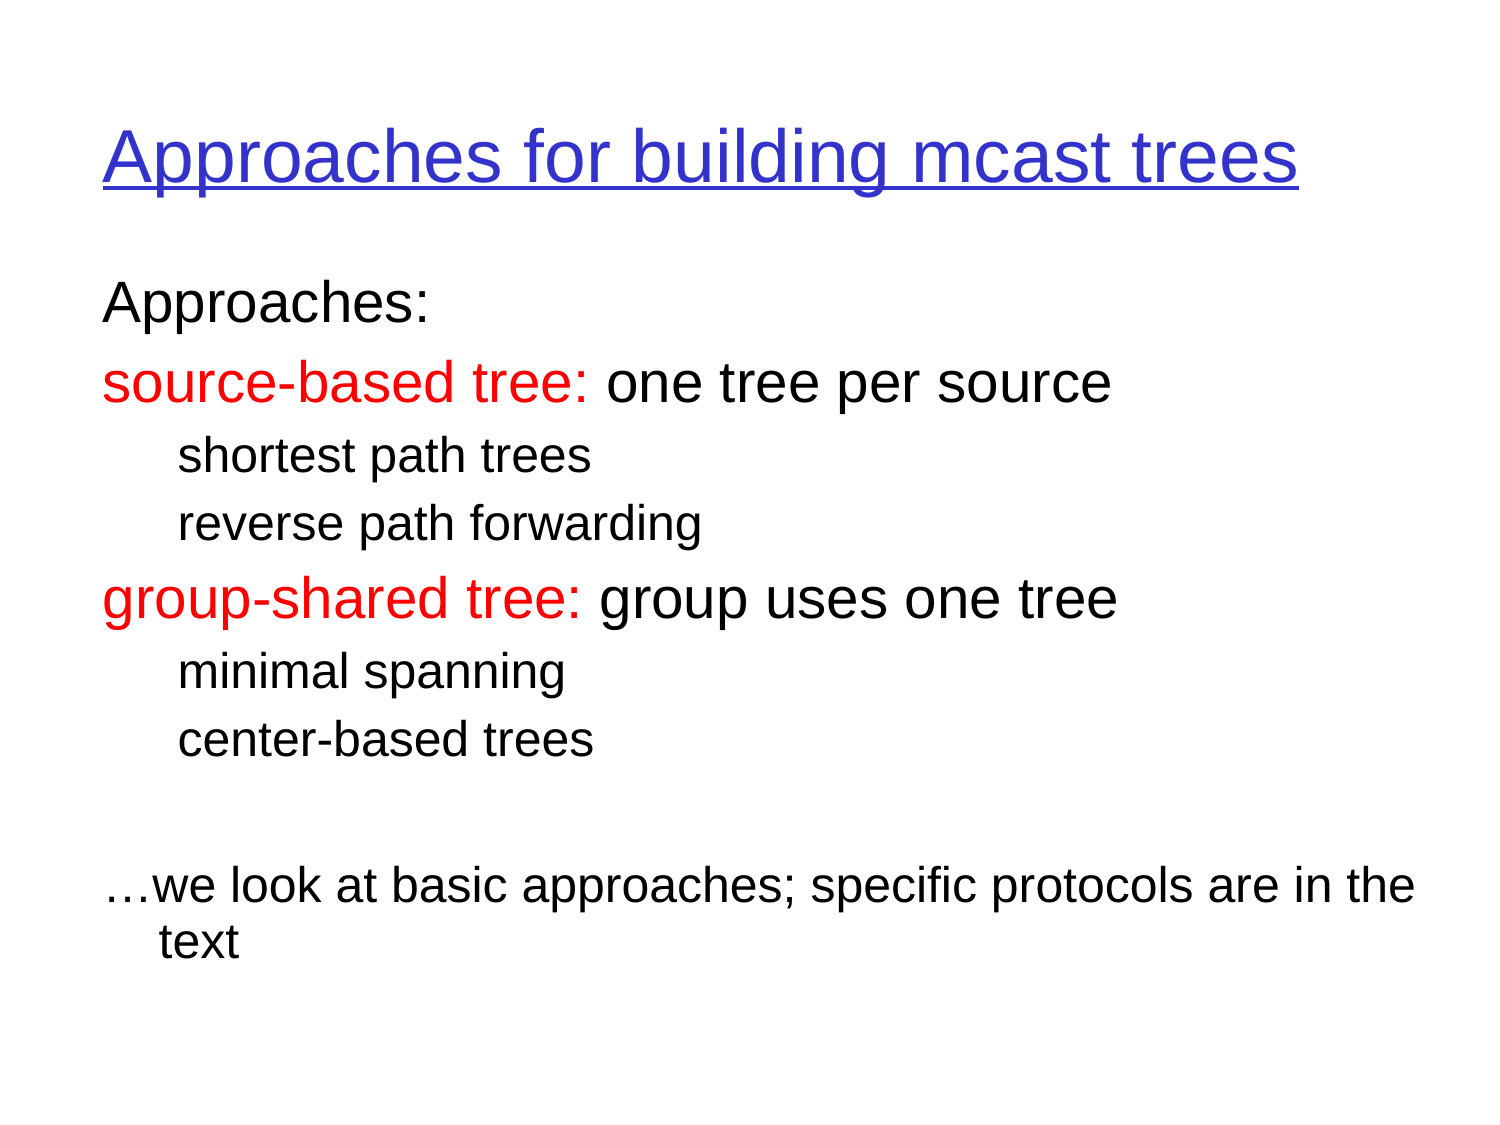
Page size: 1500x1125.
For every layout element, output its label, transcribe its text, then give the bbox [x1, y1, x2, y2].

text_box …we look at basic approaches; specific protocols are in the text [87, 849, 1450, 1075]
title Approaches for building mcast trees [87, 99, 1438, 213]
list Approaches: source-based tree: one tree per source shortest path trees reverse path forwarding group-shared tree: group uses one tree minimal spanning center-based trees [87, 262, 1363, 775]
